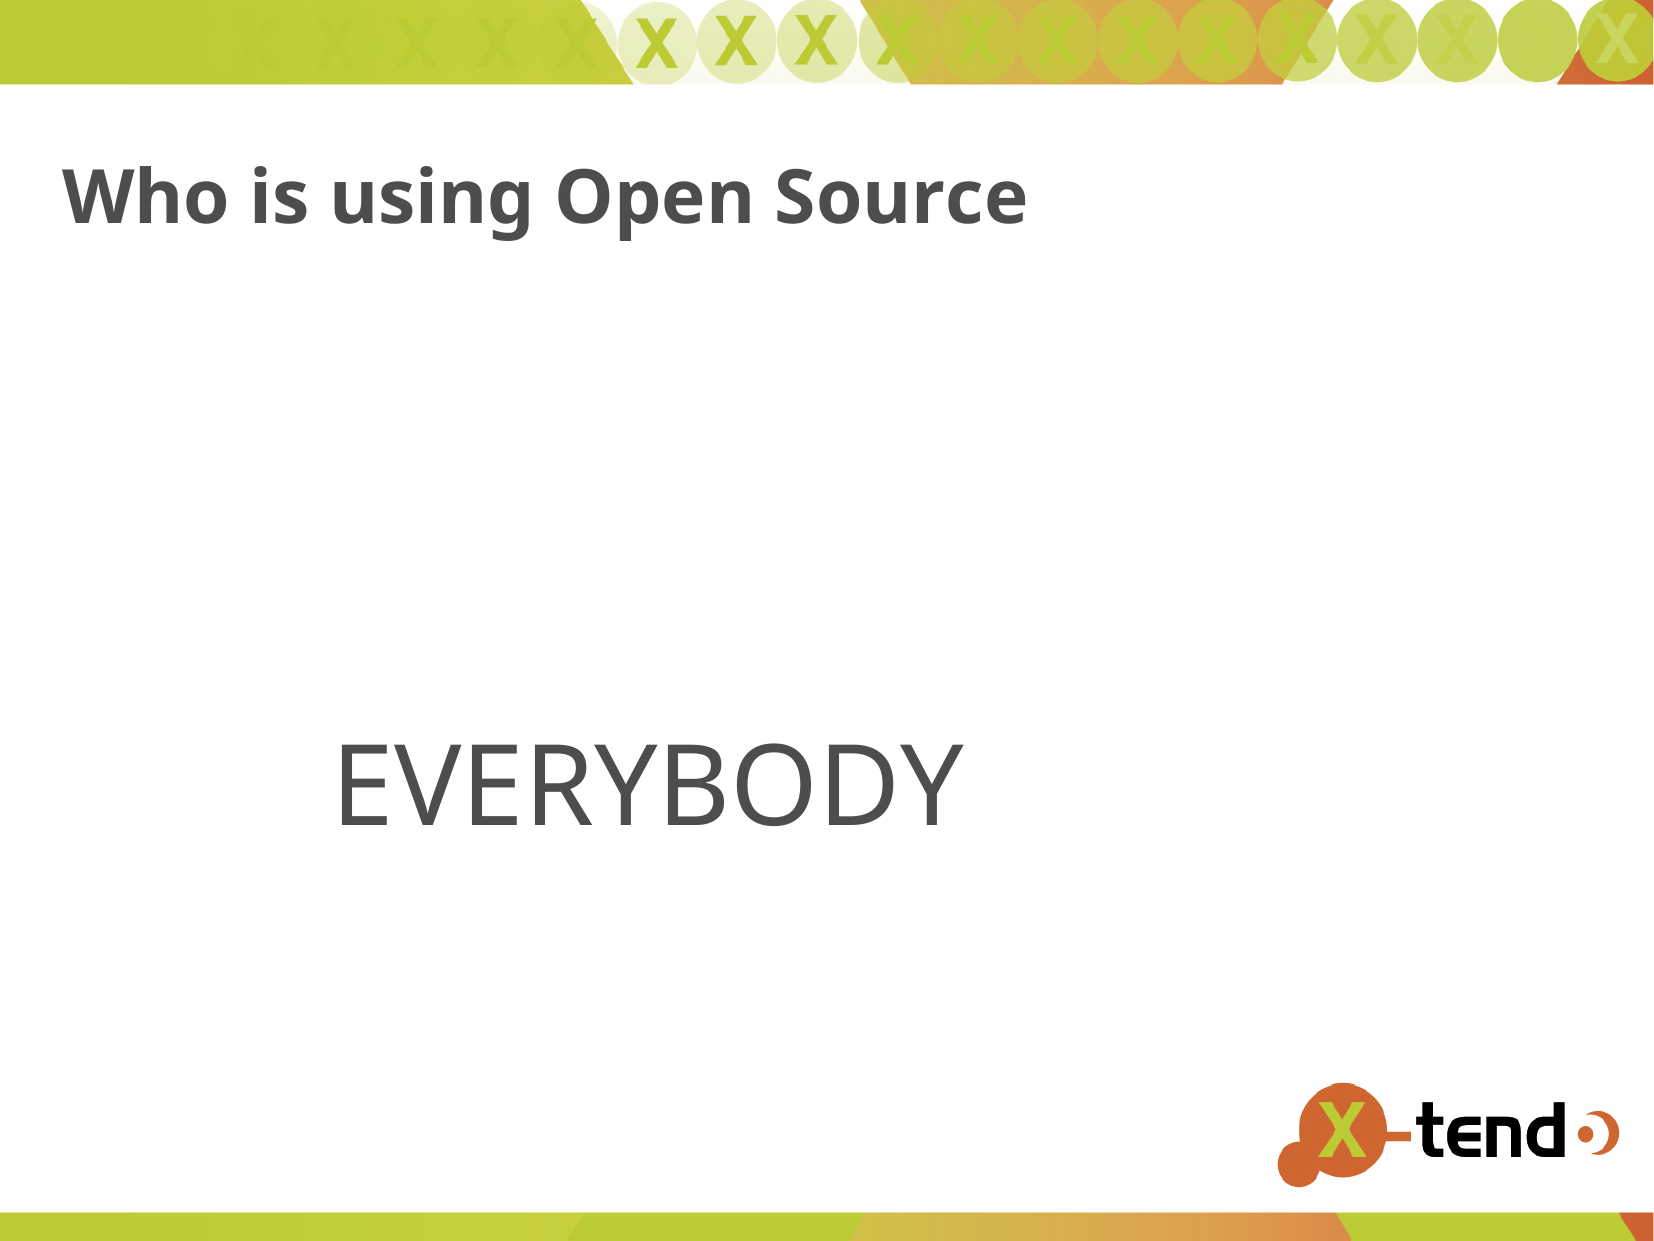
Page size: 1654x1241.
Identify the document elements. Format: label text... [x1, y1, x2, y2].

text_box Who is using Open Source EVERYBODY [47, 135, 1045, 1241]
picture [0, 0, 1654, 1241]
